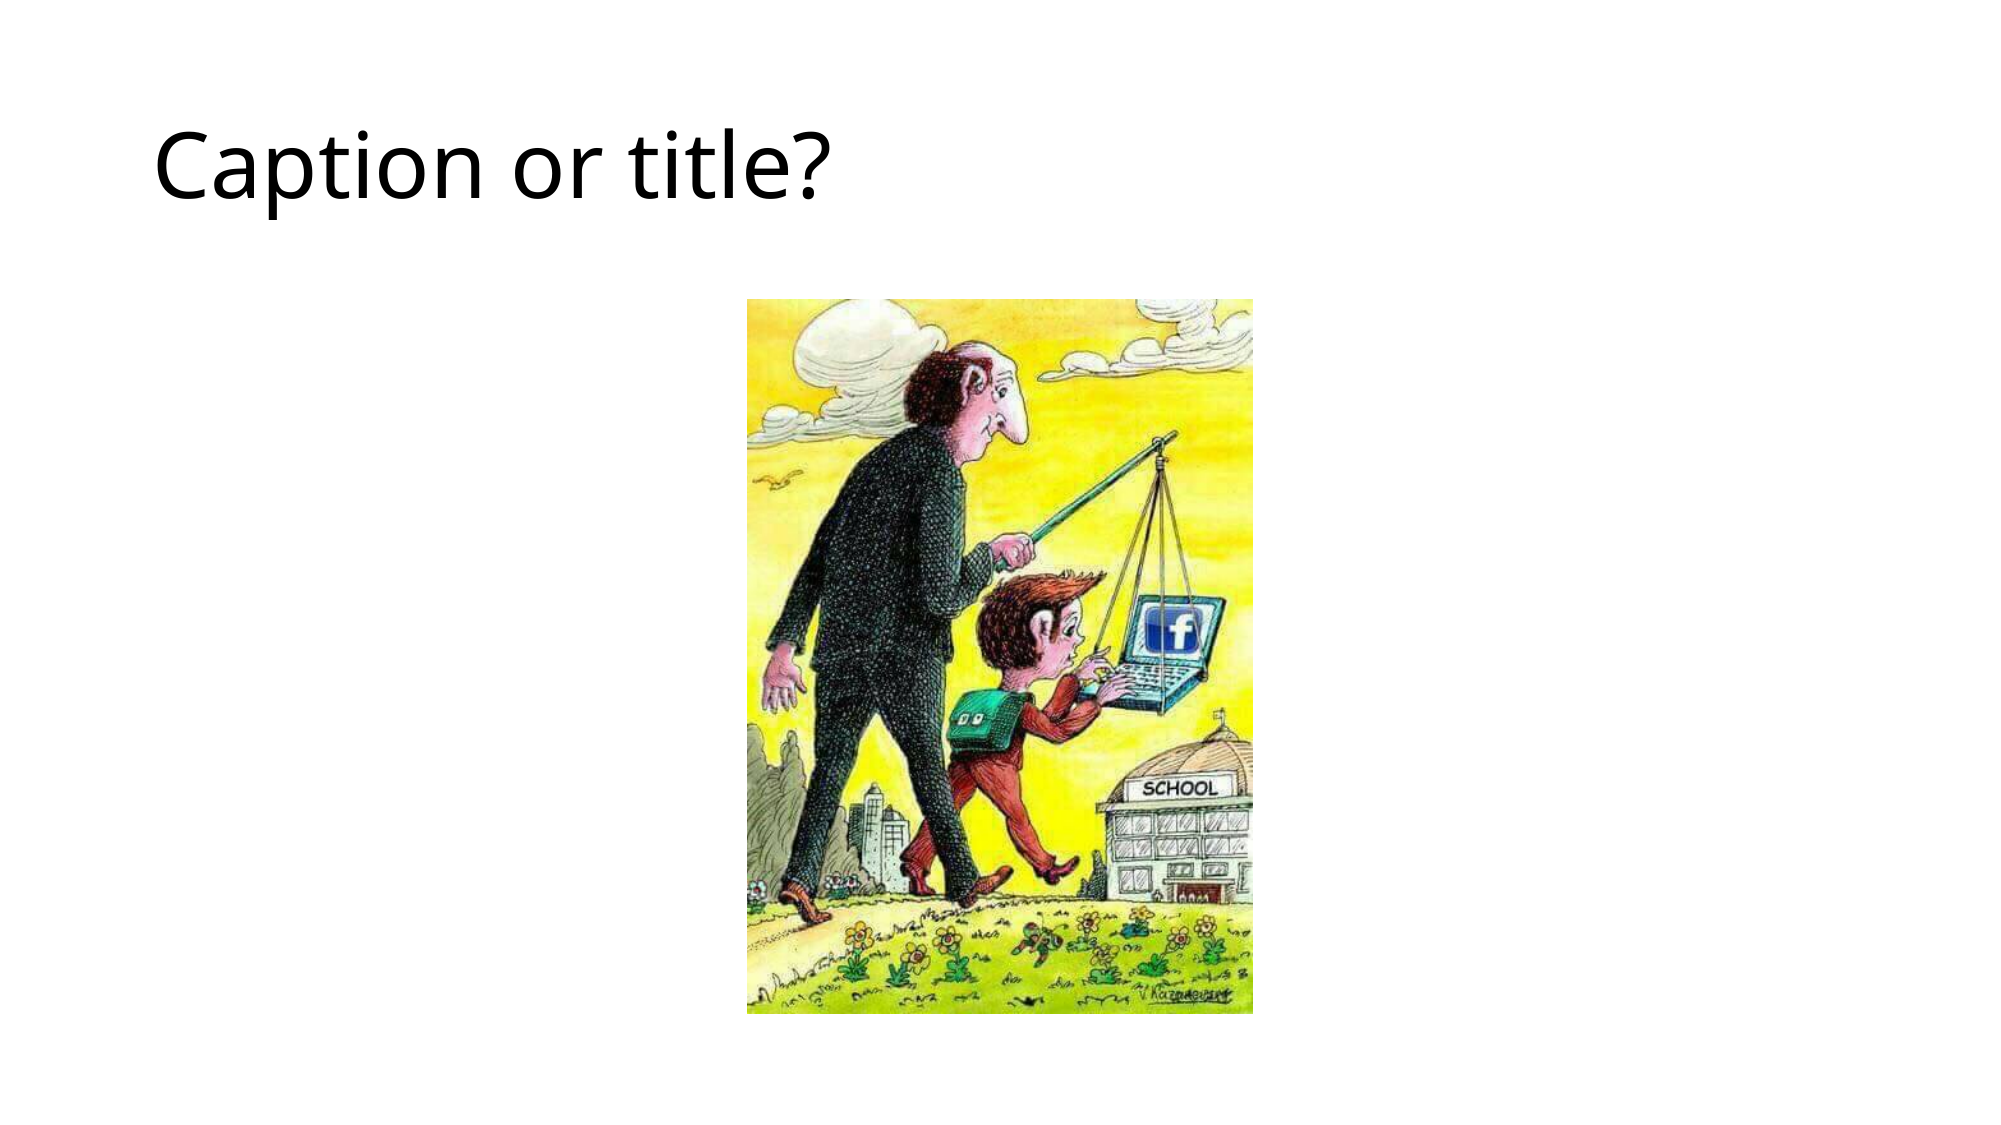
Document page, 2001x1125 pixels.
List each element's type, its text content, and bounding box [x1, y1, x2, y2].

picture [747, 299, 1253, 1014]
title Caption or title? [137, 59, 1863, 278]
